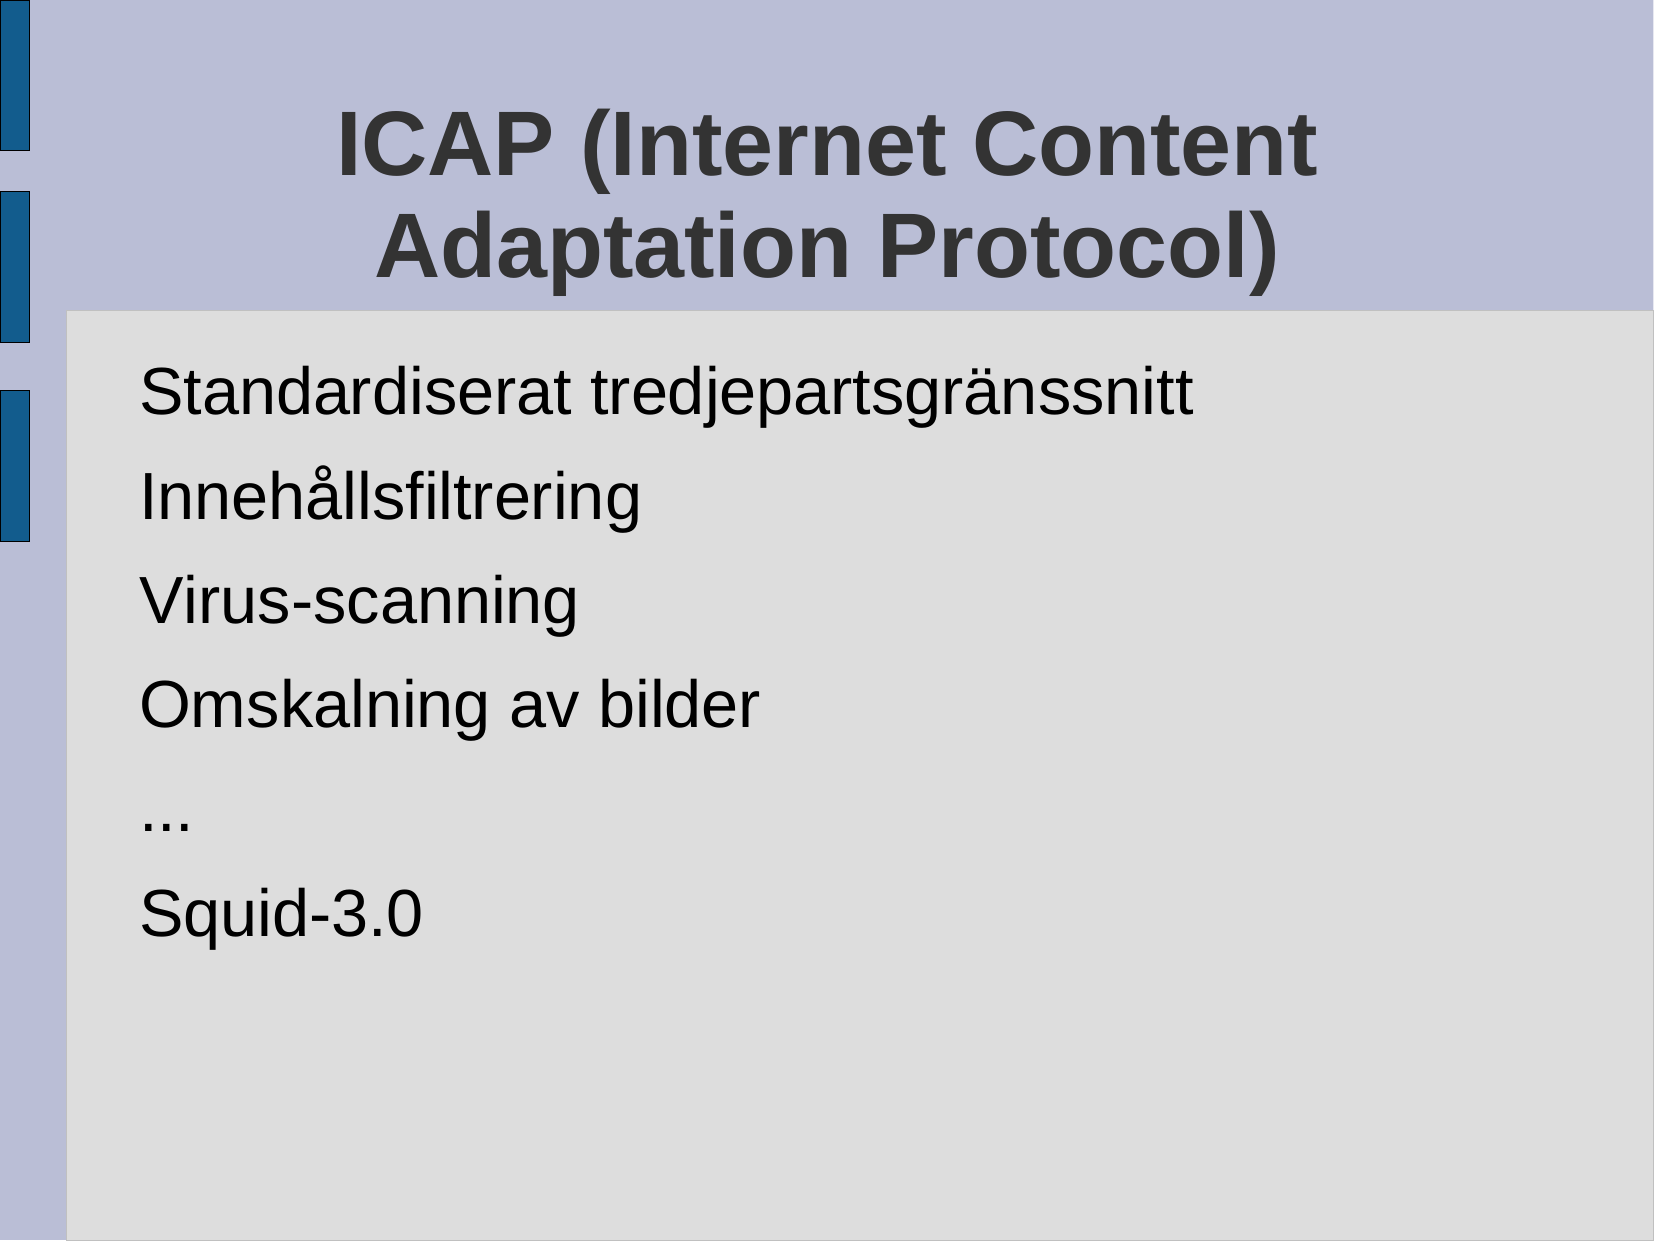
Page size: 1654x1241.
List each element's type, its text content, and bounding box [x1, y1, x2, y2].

list Standardiserat tredjepartsgränssnitt Innehållsfiltrering Virus-scanning Omskalning av bilder ... Squid-3.0 [121, 354, 1534, 1127]
title ICAP (Internet Content Adaptation Protocol) [121, 56, 1534, 334]
